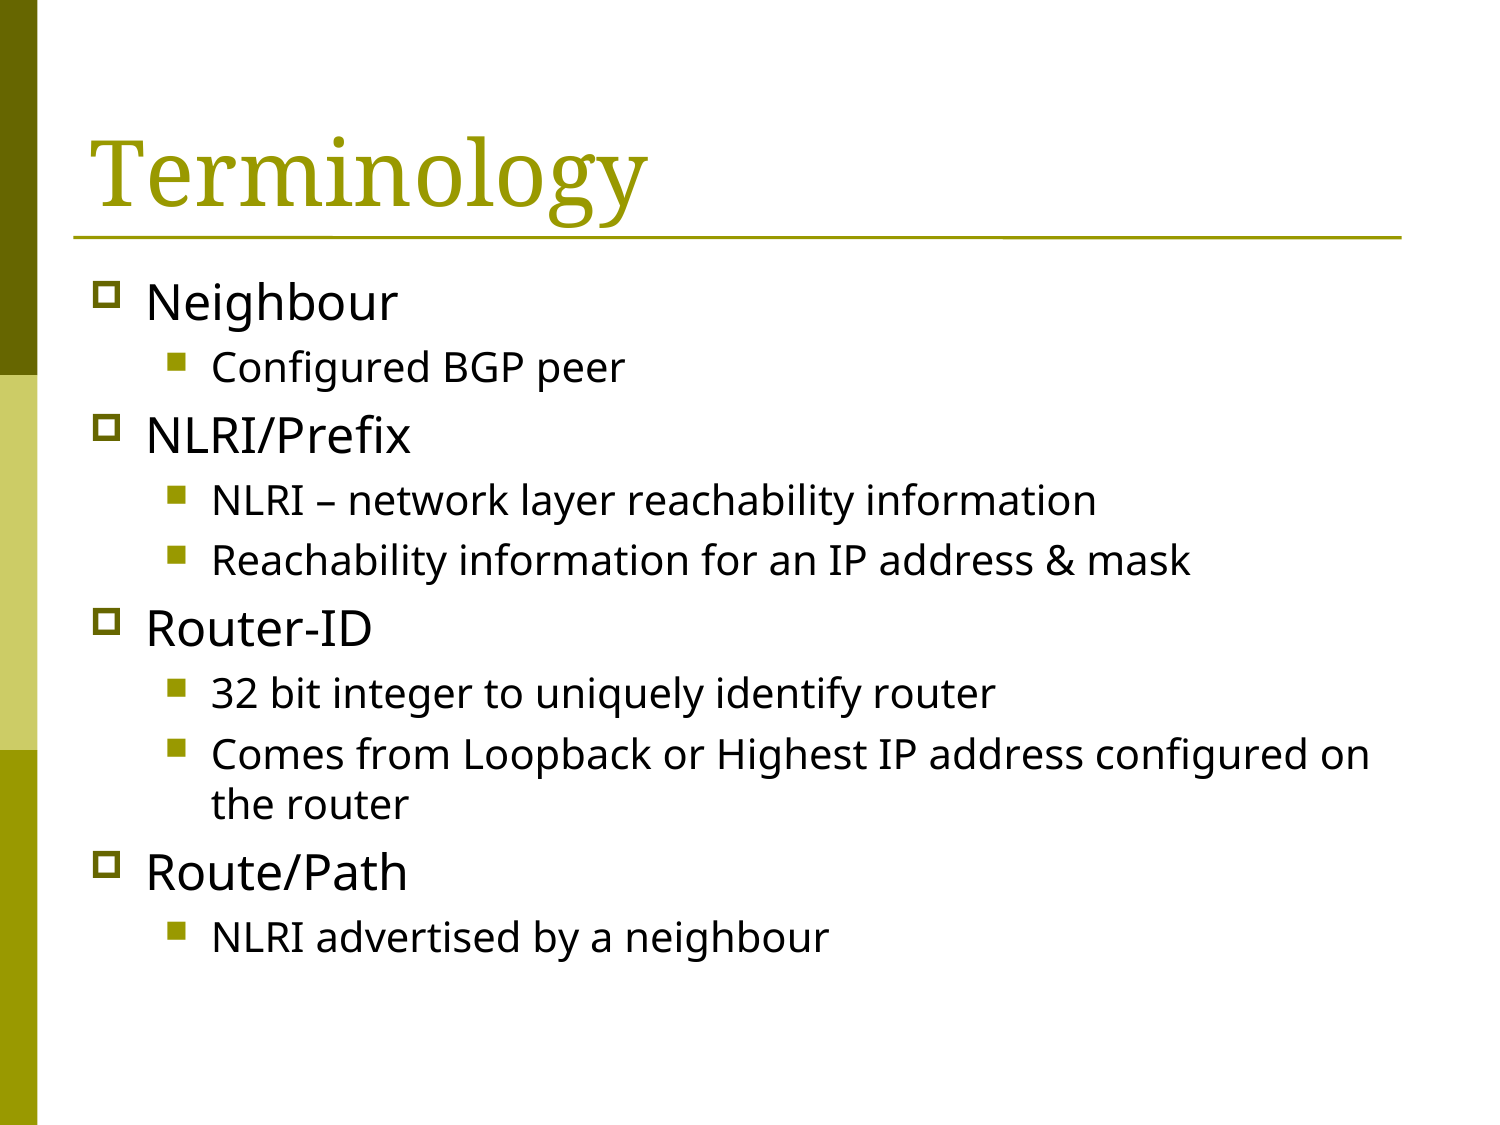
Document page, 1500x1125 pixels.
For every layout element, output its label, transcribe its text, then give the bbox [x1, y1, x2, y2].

list Neighbour Configured BGP peer NLRI/Prefix NLRI – network layer reachability information Reachability information for an IP address & mask Router-ID 32 bit integer to uniquely identify router Comes from Loopback or Highest IP address configured on the router Route/Path NLRI advertised by a neighbour [75, 262, 1426, 1006]
title Terminology [75, 45, 1426, 233]
